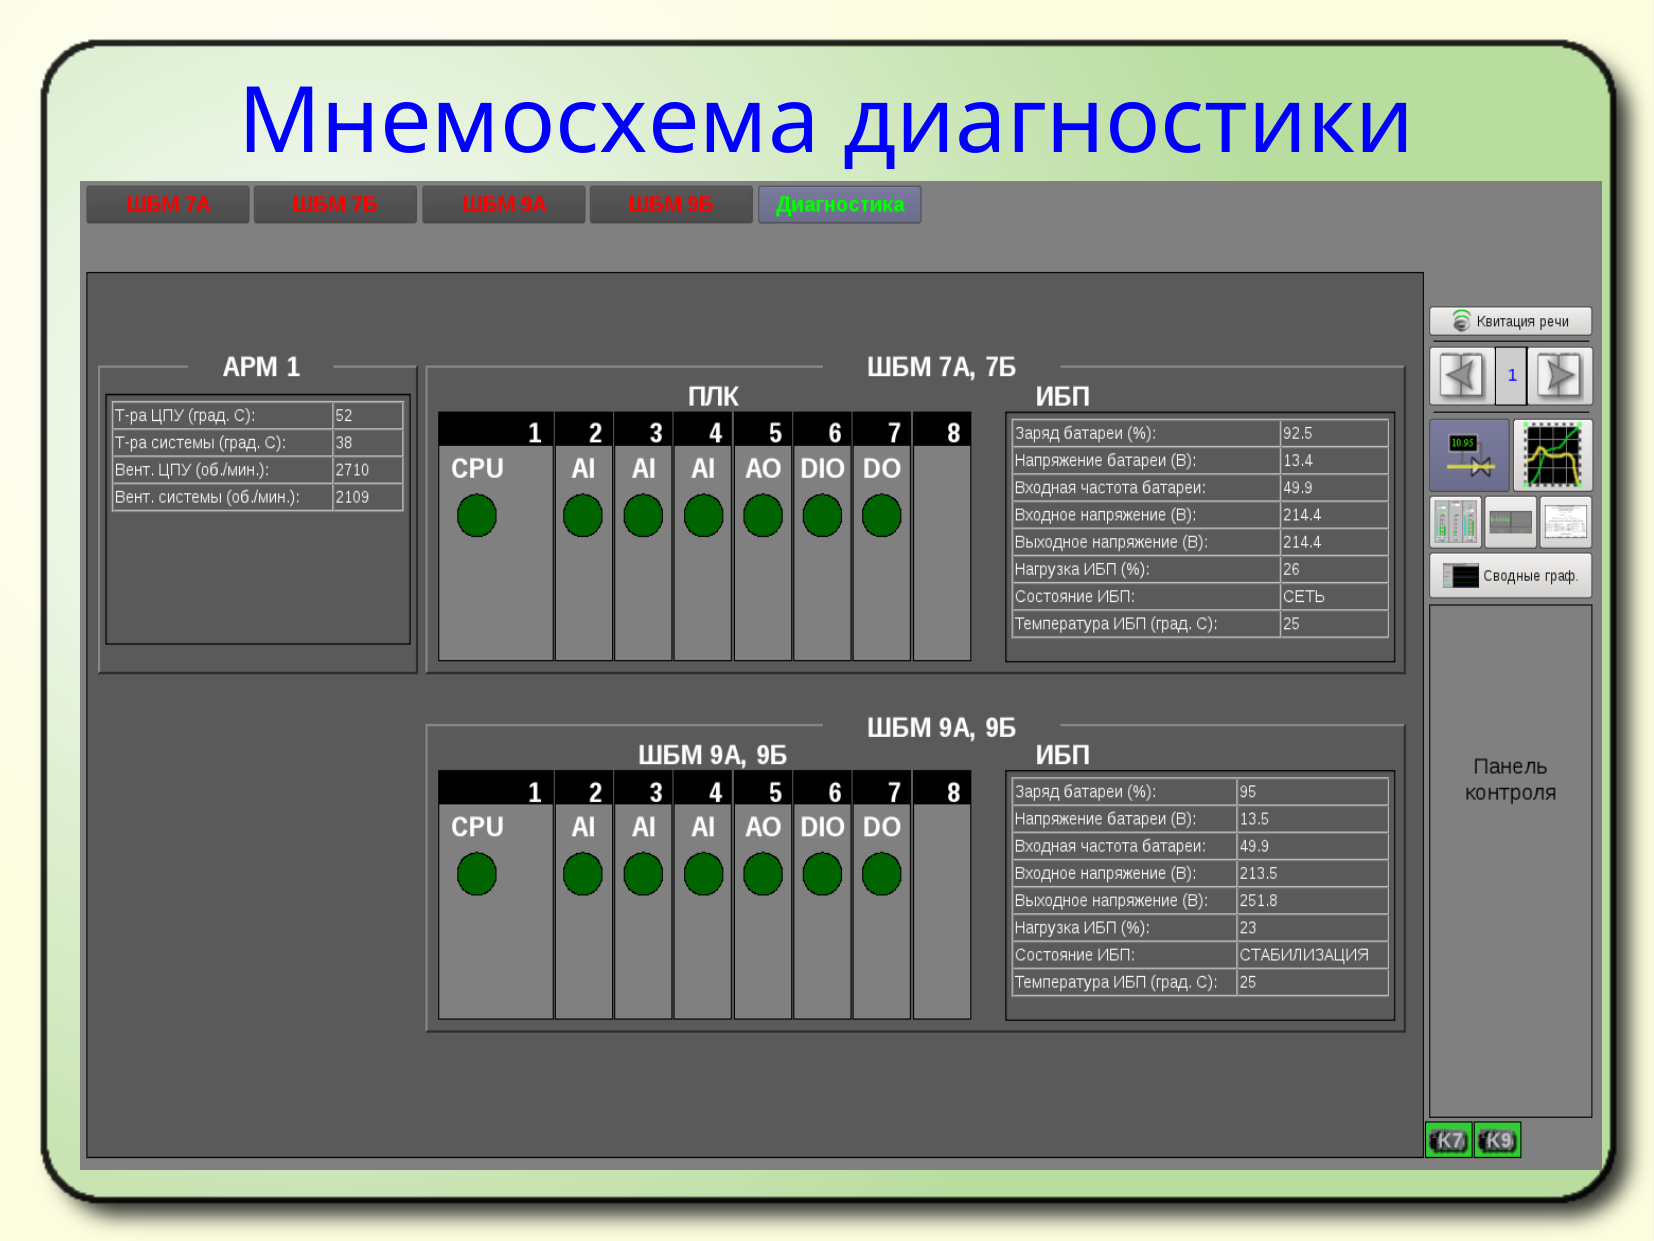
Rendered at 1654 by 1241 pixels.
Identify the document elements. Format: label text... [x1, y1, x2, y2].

title Мнемосхема диагностики [121, 43, 1533, 181]
picture [0, 0, 1654, 1241]
